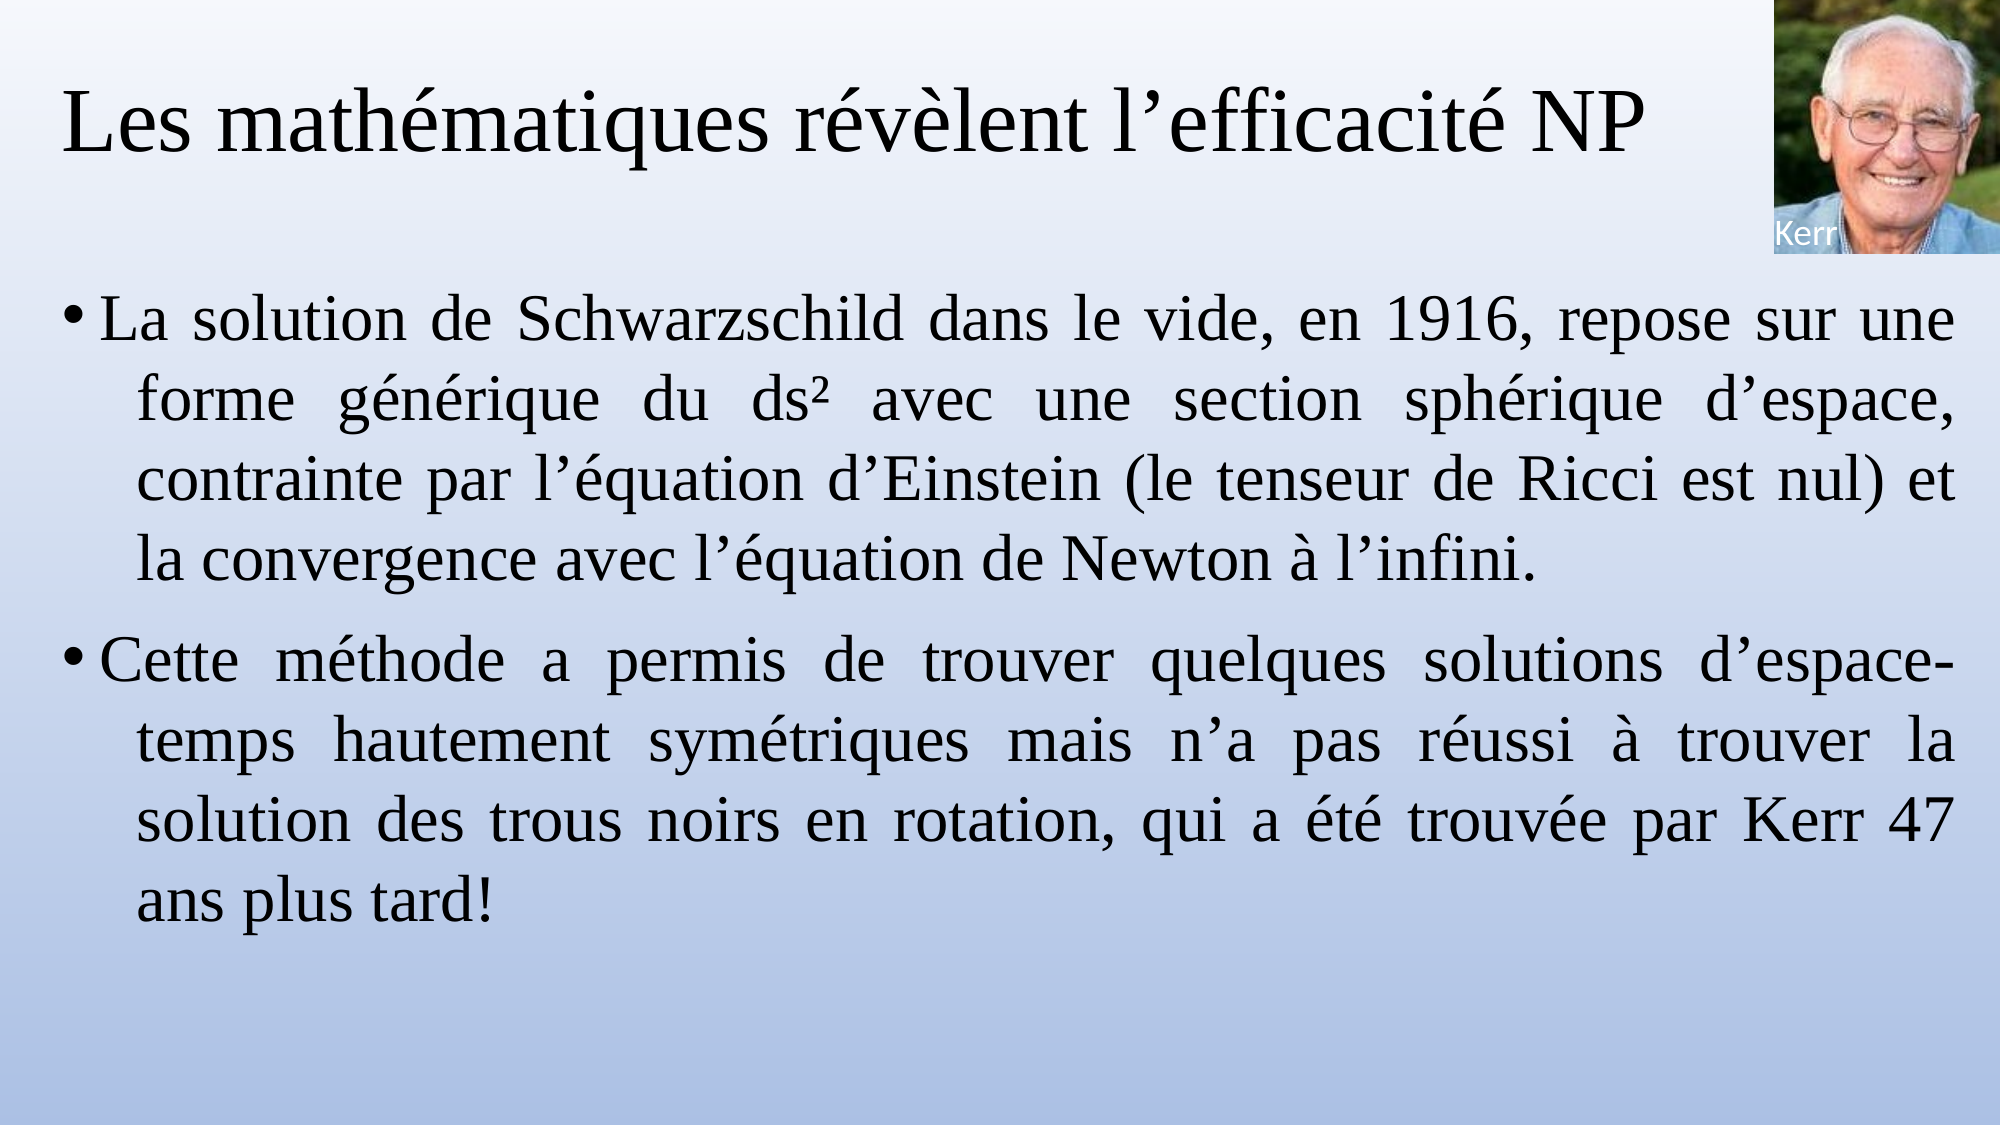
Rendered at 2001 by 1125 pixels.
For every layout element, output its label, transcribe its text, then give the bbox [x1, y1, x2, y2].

list La solution de Schwarzschild dans le vide, en 1916, repose sur une forme générique du ds² avec une section sphérique d’espace, contrainte par l’équation d’Einstein (le tenseur de Ricci est nul) et la convergence avec l’équation de Newton à l’infini. Cette méthode a permis de trouver quelques solutions d’espace-temps hautement symétriques mais n’a pas réussi à trouver la solution des trous noirs en rotation, qui a été trouvée par Kerr 47 ans plus tard! [46, 266, 1975, 1112]
text_box Kerr [1759, 200, 1865, 261]
title Les mathématiques révèlent l’efficacité NP [0, 13, 1727, 231]
picture [1774, 0, 2000, 254]
